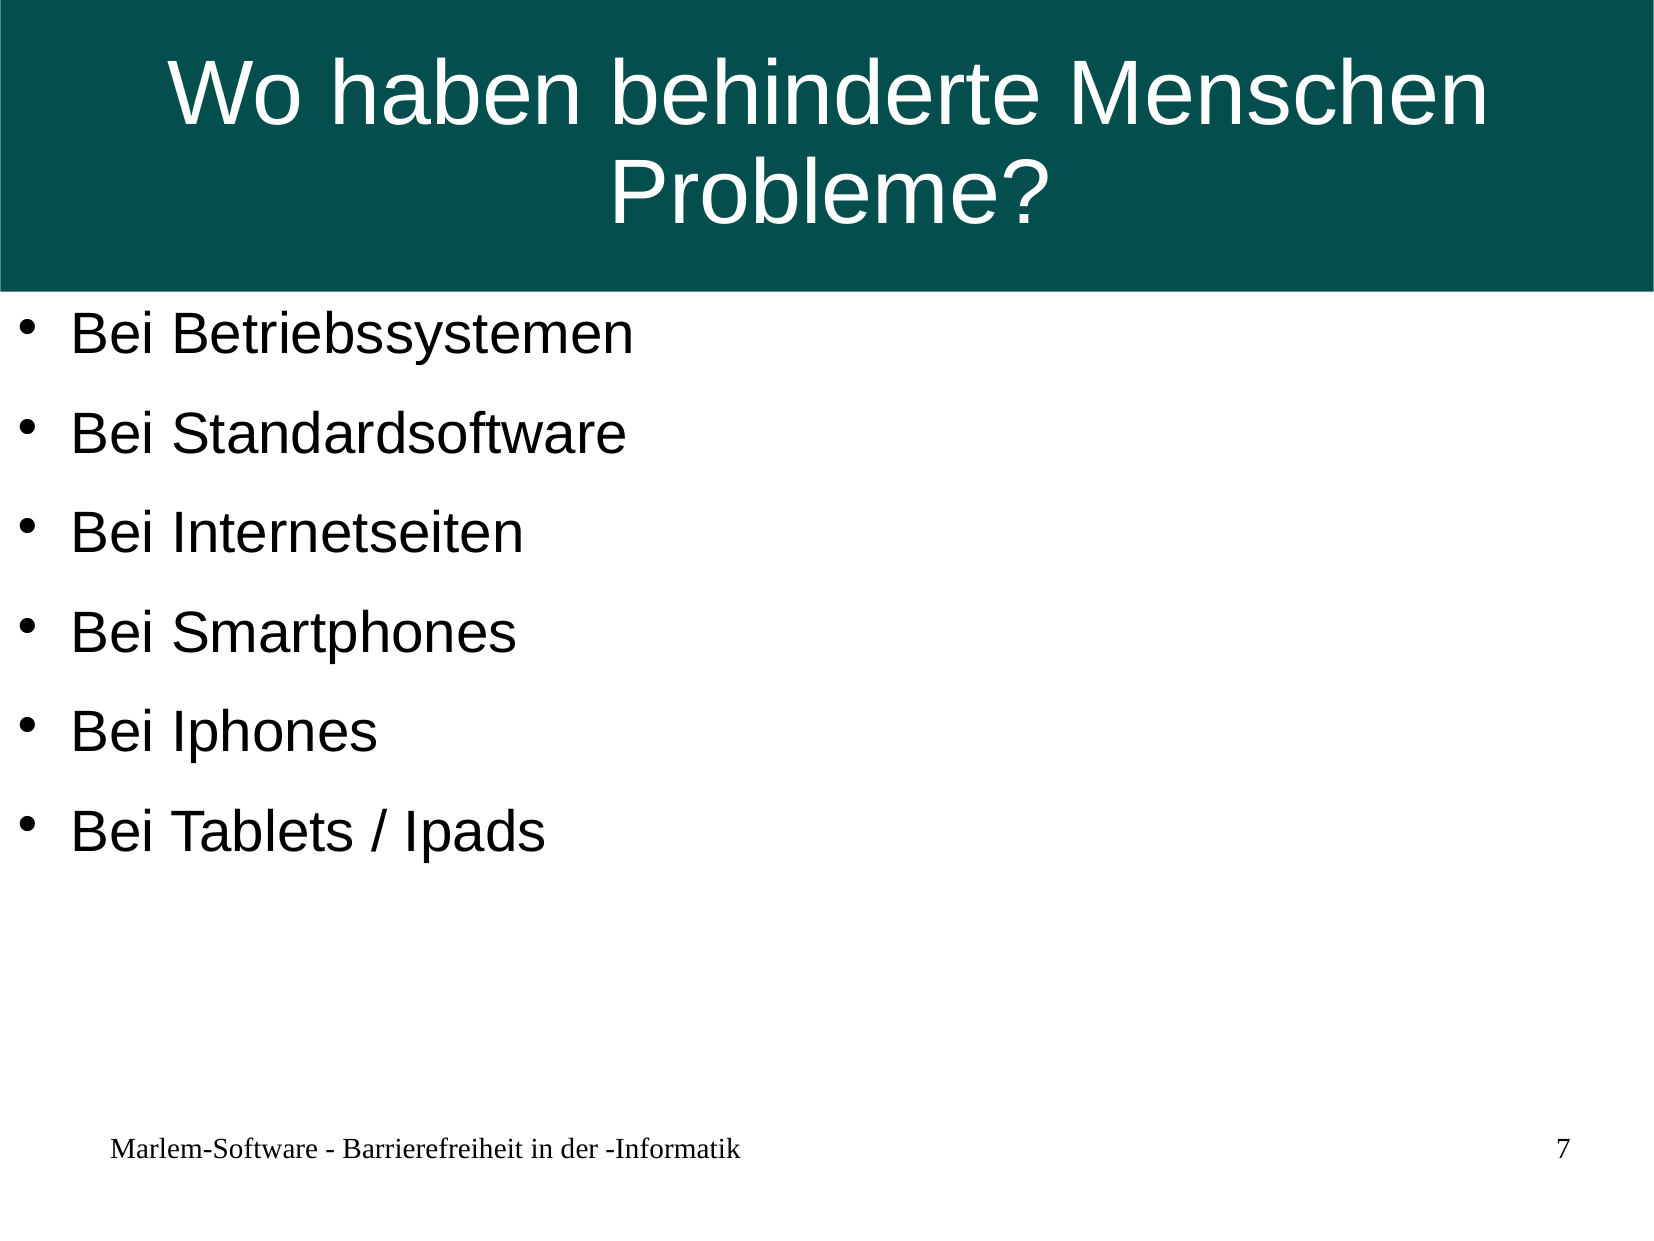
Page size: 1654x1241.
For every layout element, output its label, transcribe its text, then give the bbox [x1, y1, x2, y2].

title Wo haben behinderte Menschen Probleme? [0, 0, 1654, 292]
list Bei Betriebssystemen Bei Standardsoftware Bei Internetseiten Bei Smartphones Bei Iphones Bei Tablets / Ipads [0, 295, 1654, 1063]
